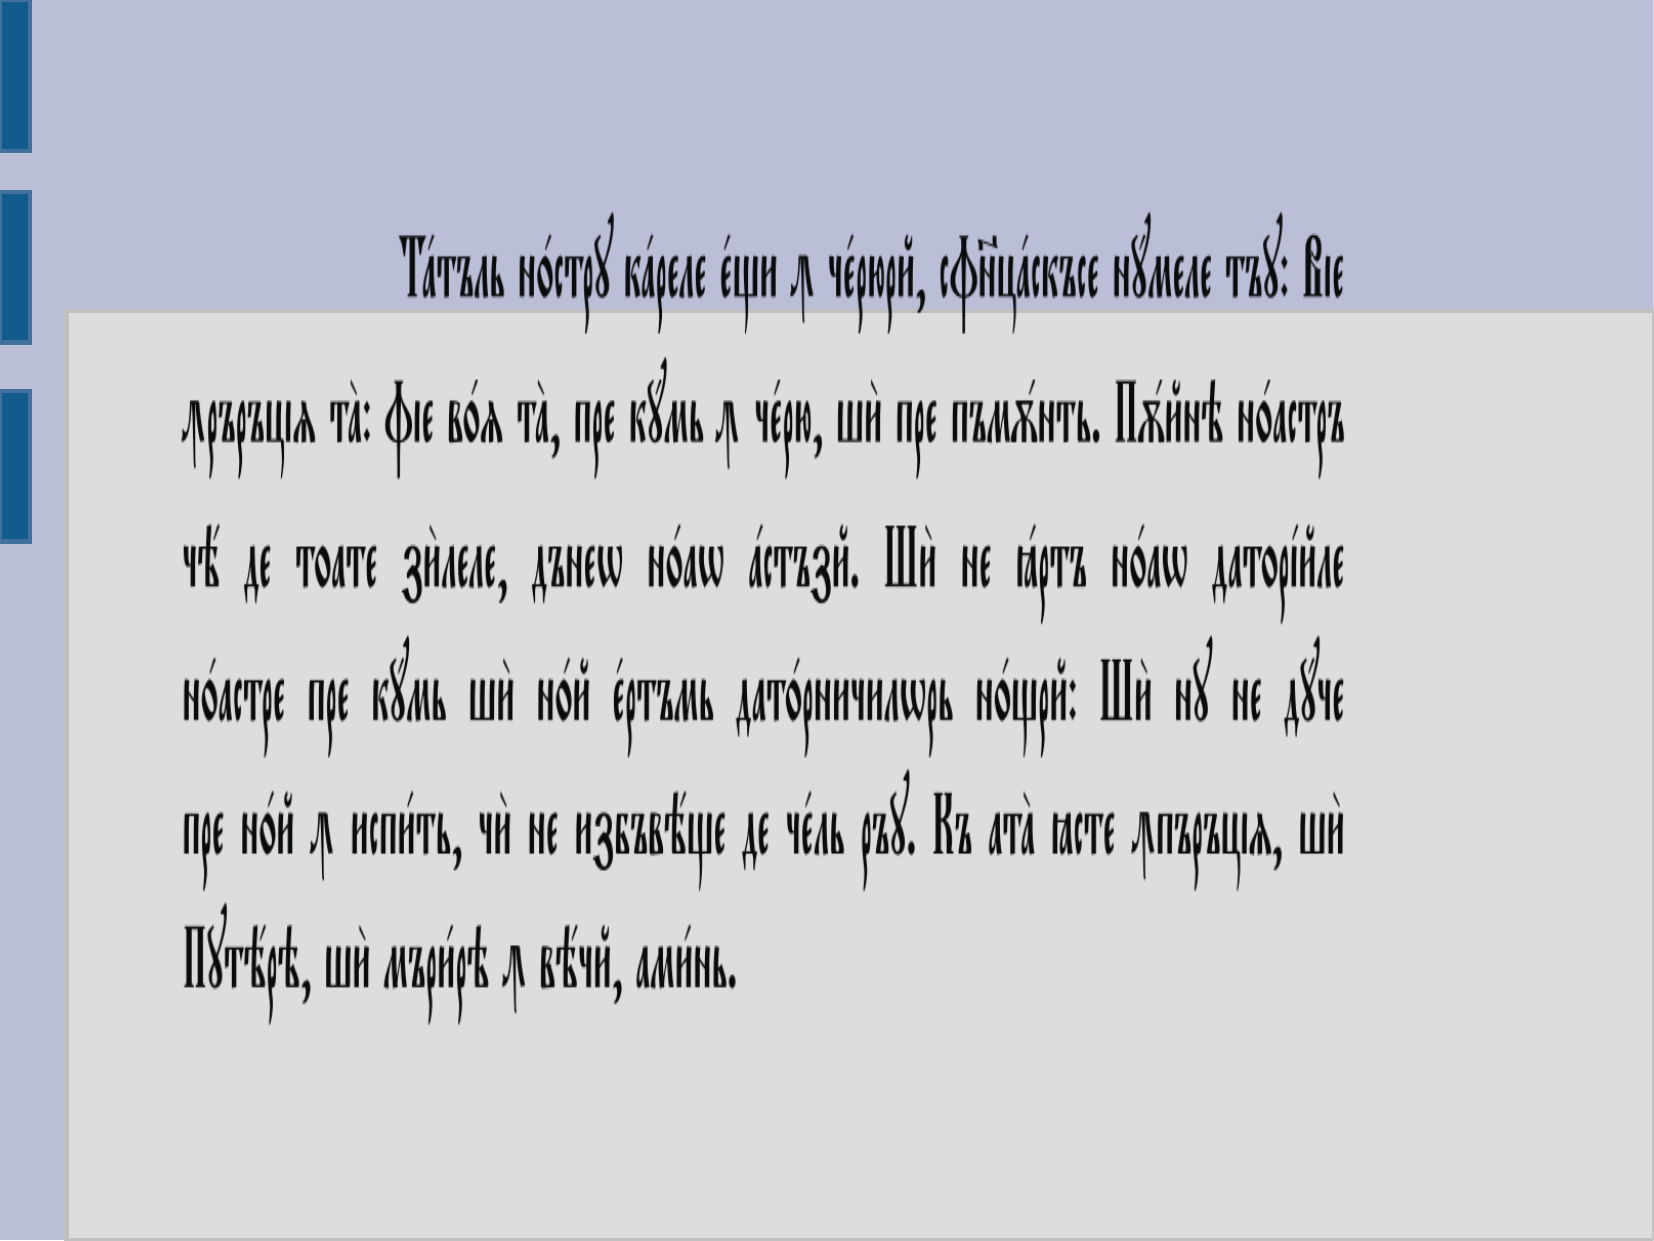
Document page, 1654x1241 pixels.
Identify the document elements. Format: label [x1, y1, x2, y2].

picture [153, 165, 1382, 1063]
